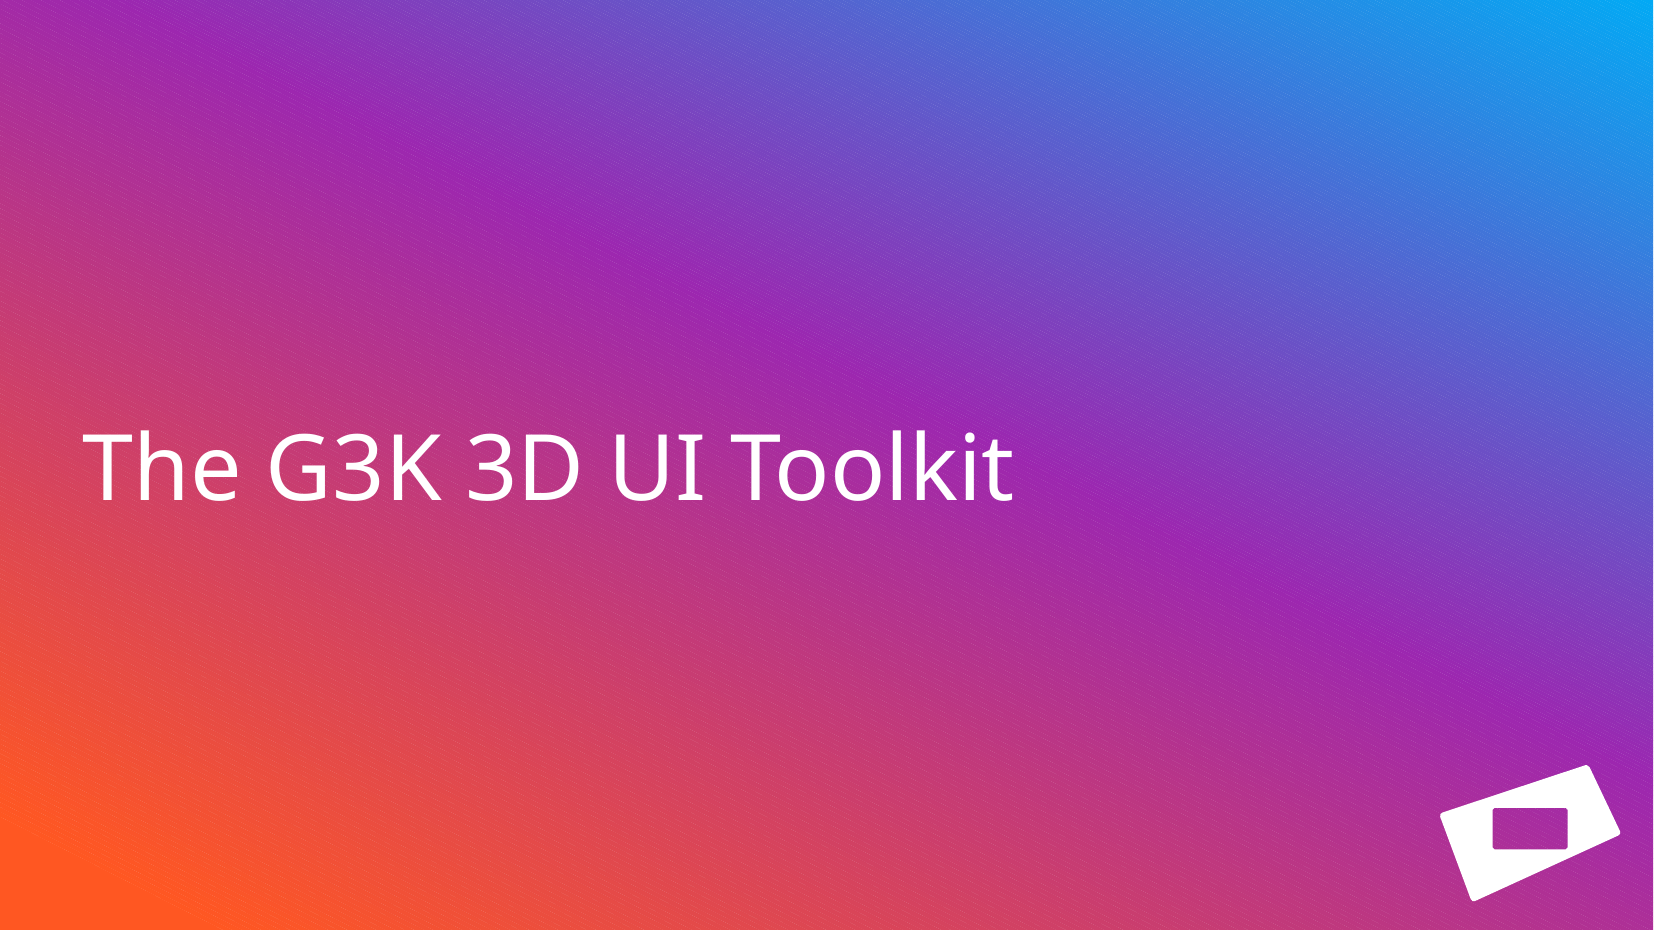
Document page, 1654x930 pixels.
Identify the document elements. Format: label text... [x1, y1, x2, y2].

picture [1440, 765, 1621, 902]
subtitle The G3K 3D UI Toolkit [82, 105, 1571, 825]
